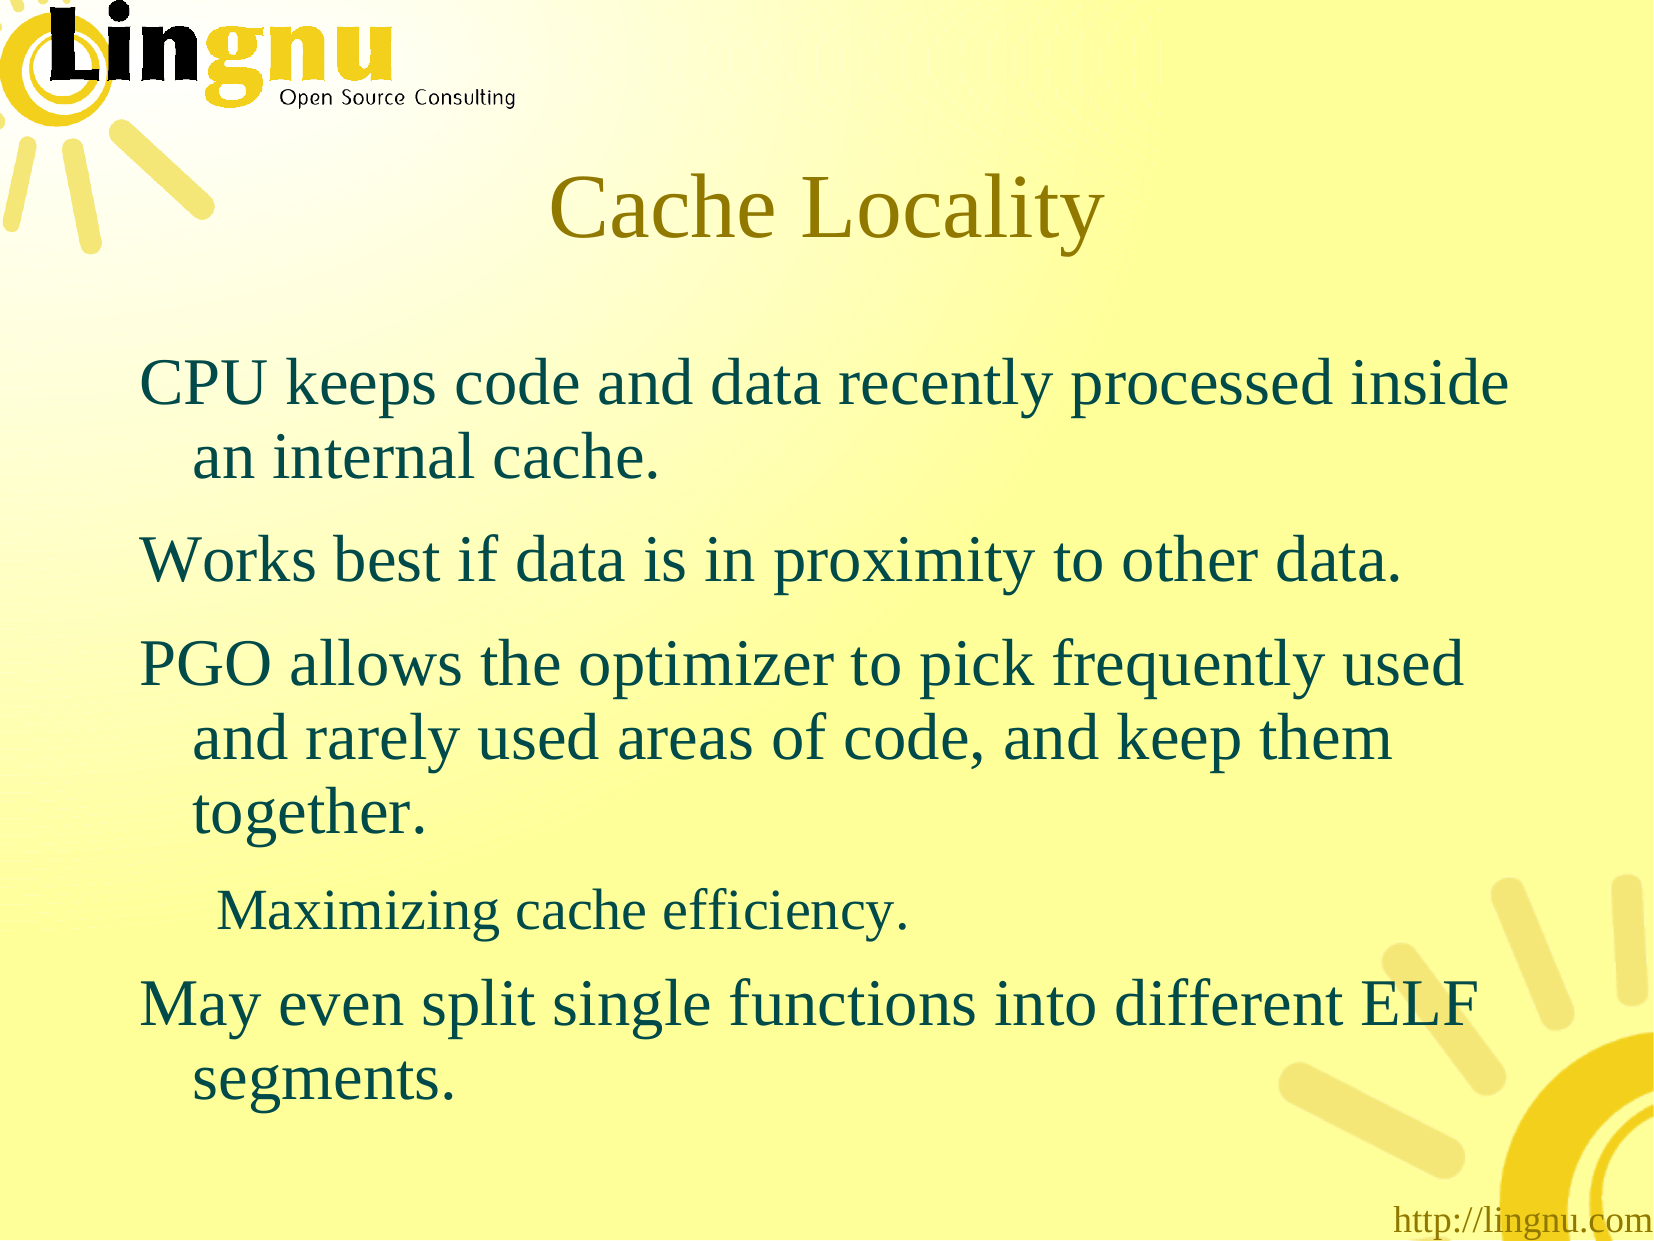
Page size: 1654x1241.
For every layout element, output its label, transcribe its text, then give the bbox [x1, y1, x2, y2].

picture [1256, 871, 1654, 1241]
picture [0, 0, 516, 256]
list CPU keeps code and data recently processed inside an internal cache. Works best if data is in proximity to other data. PGO allows the optimizer to pick frequently used and rarely used areas of code, and keep them together. Maximizing cache efficiency. May even split single functions into different ELF segments. [121, 344, 1534, 1127]
title Cache Locality [121, 102, 1534, 311]
